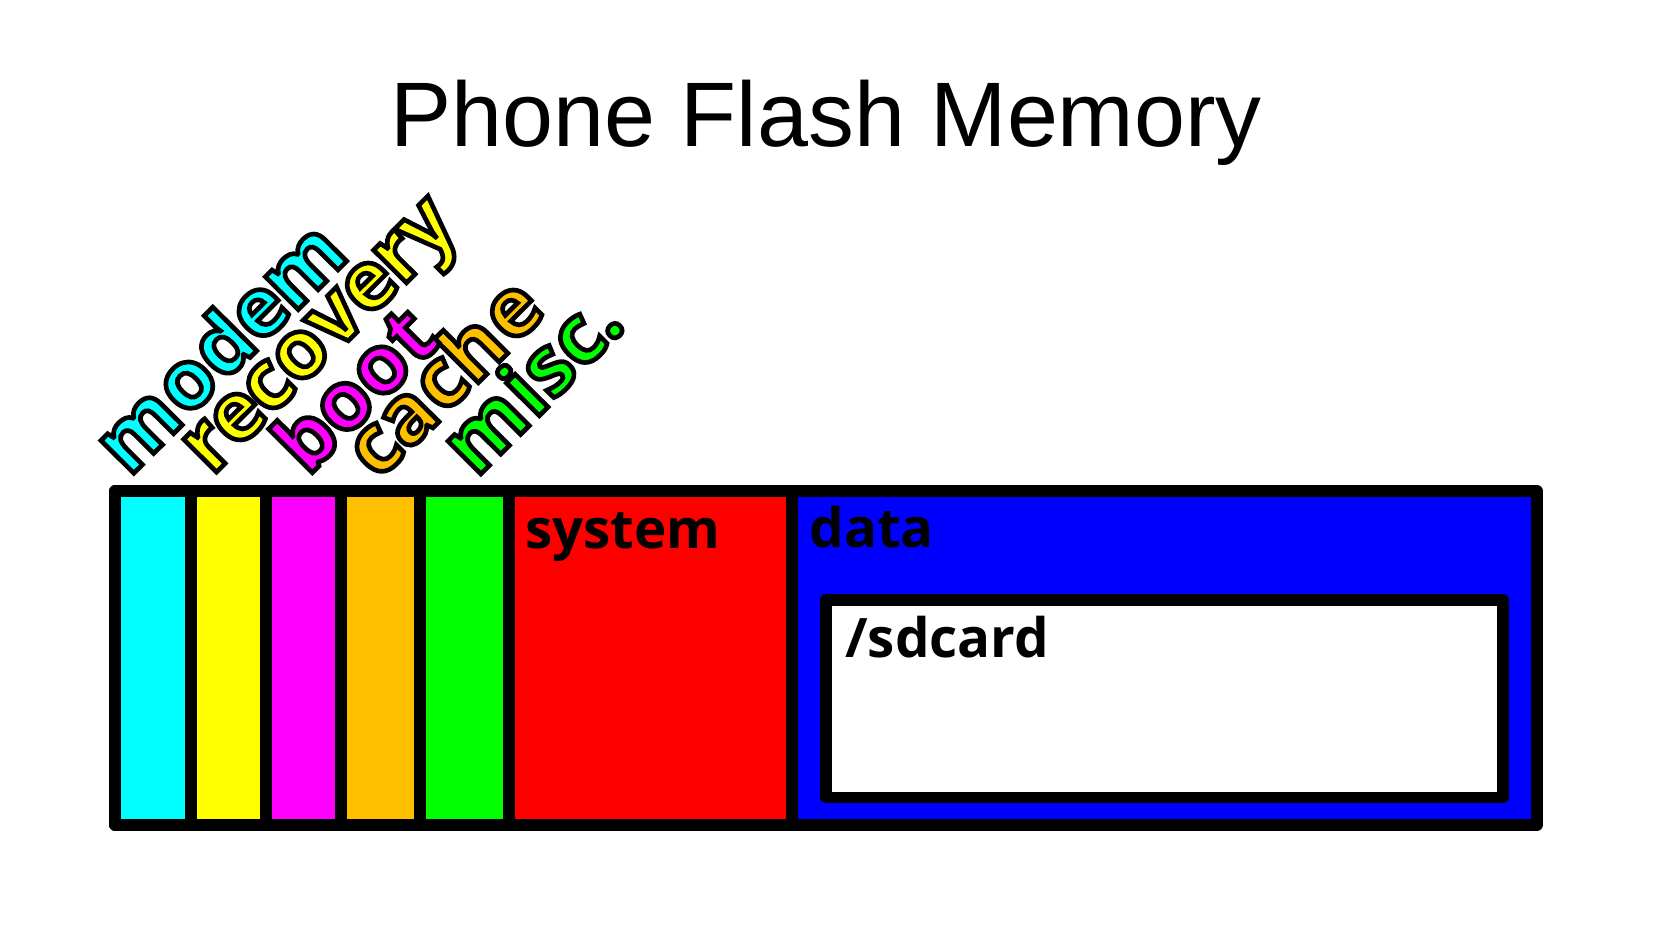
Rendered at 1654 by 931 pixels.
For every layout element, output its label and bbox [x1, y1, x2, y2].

picture [60, 0, 1596, 887]
